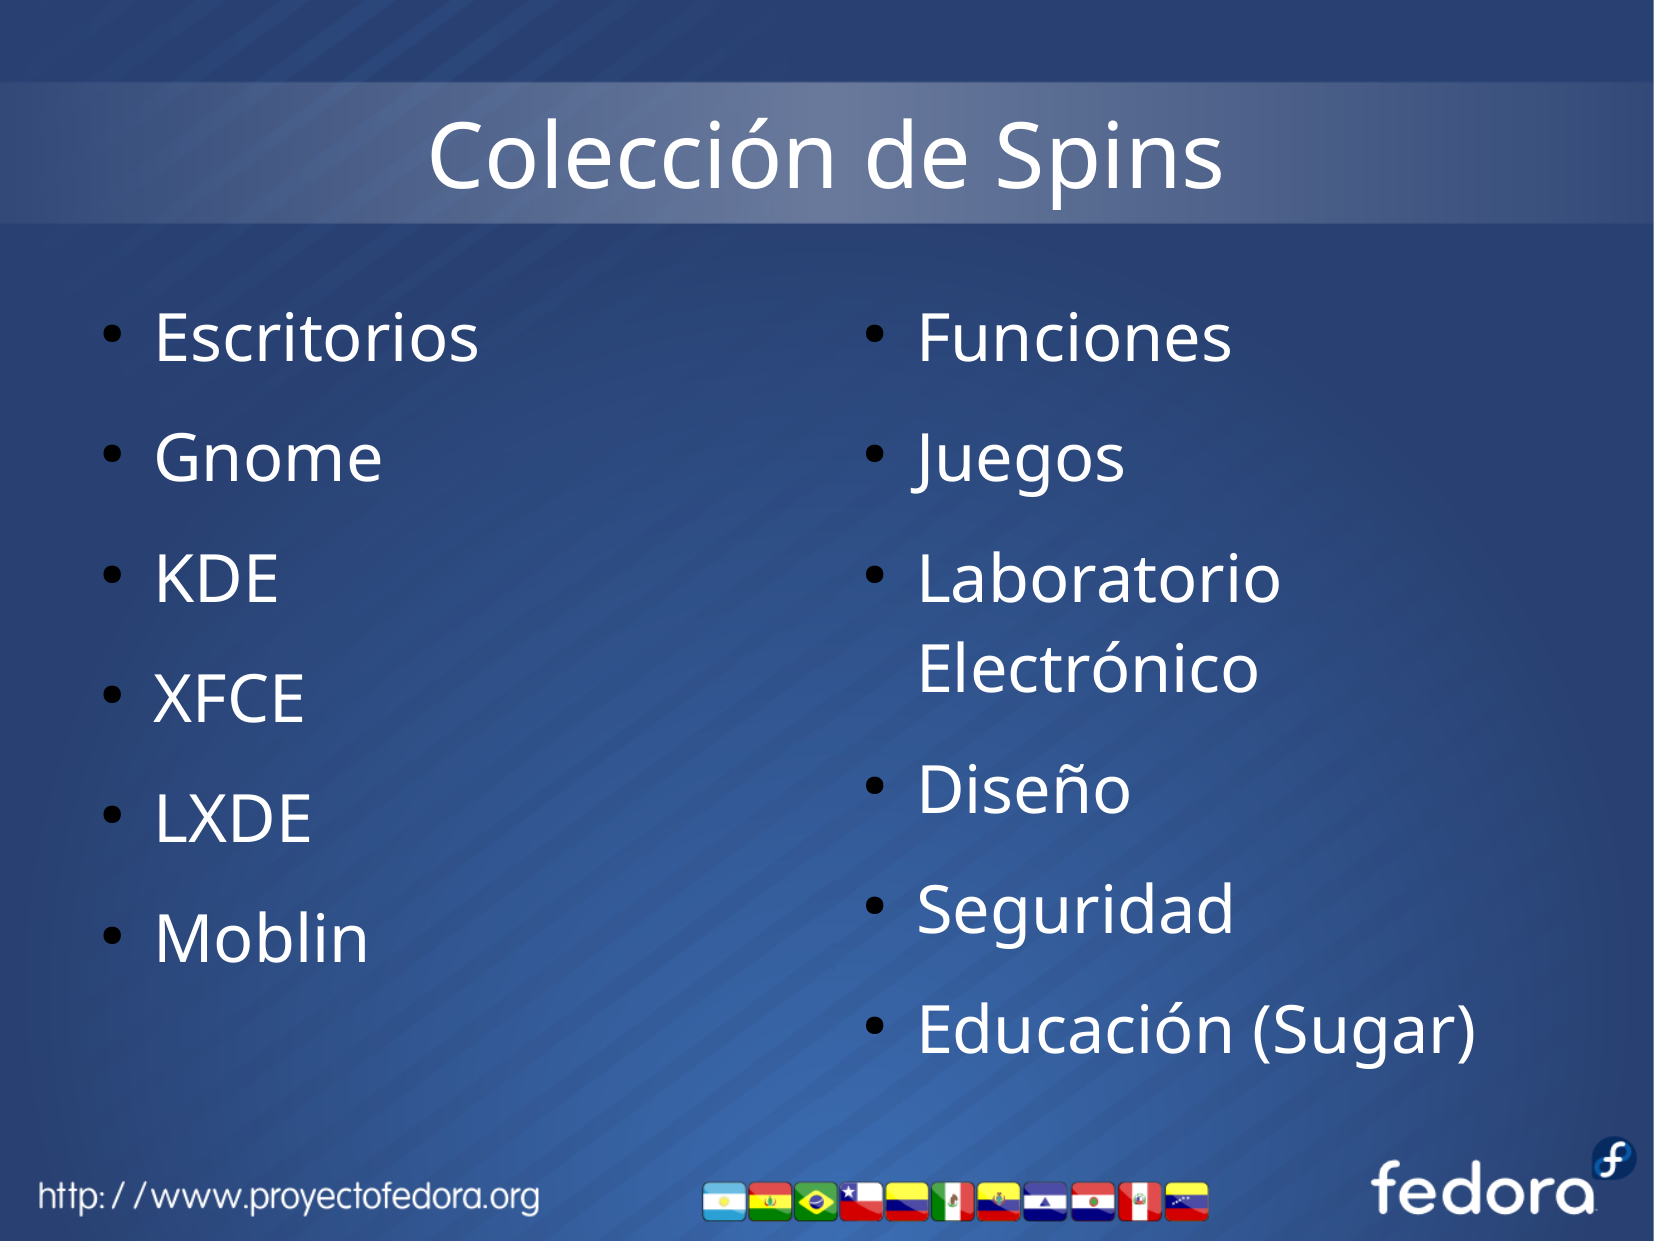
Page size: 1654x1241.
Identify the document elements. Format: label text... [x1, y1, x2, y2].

list Funciones Juegos Laboratorio Electrónico Diseño Seguridad Educación (Sugar) [845, 290, 1572, 1094]
title Colección de Spins [82, 49, 1571, 257]
list Escritorios Gnome KDE XFCE LXDE Moblin [82, 290, 809, 1094]
picture [0, 0, 1654, 1241]
